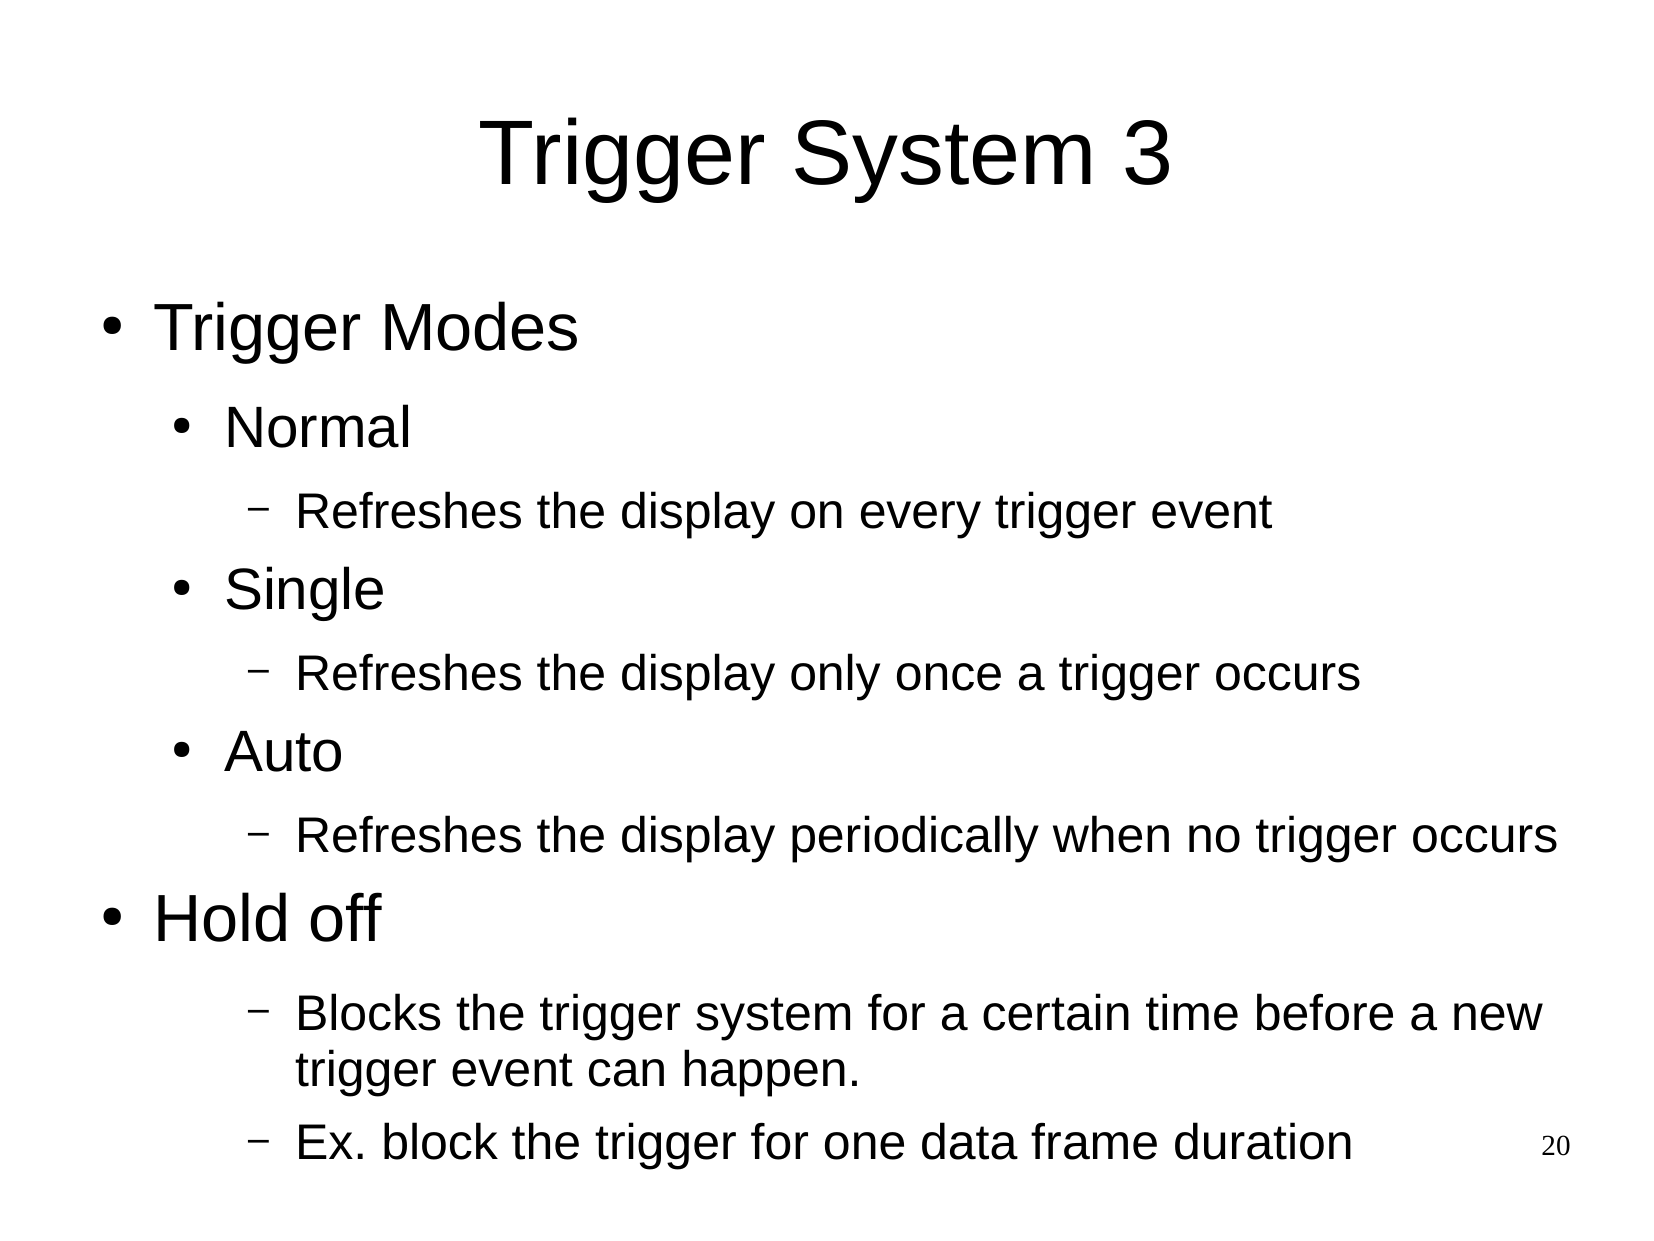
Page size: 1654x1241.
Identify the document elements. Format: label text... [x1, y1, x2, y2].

list Trigger Modes Normal Refreshes the display on every trigger event Single Refreshes the display only once a trigger occurs Auto Refreshes the display periodically when no trigger occurs Hold off Blocks the trigger system for a certain time before a new trigger event can happen. Ex. block the trigger for one data frame duration [82, 290, 1571, 1184]
title Trigger System 3 [82, 49, 1571, 257]
